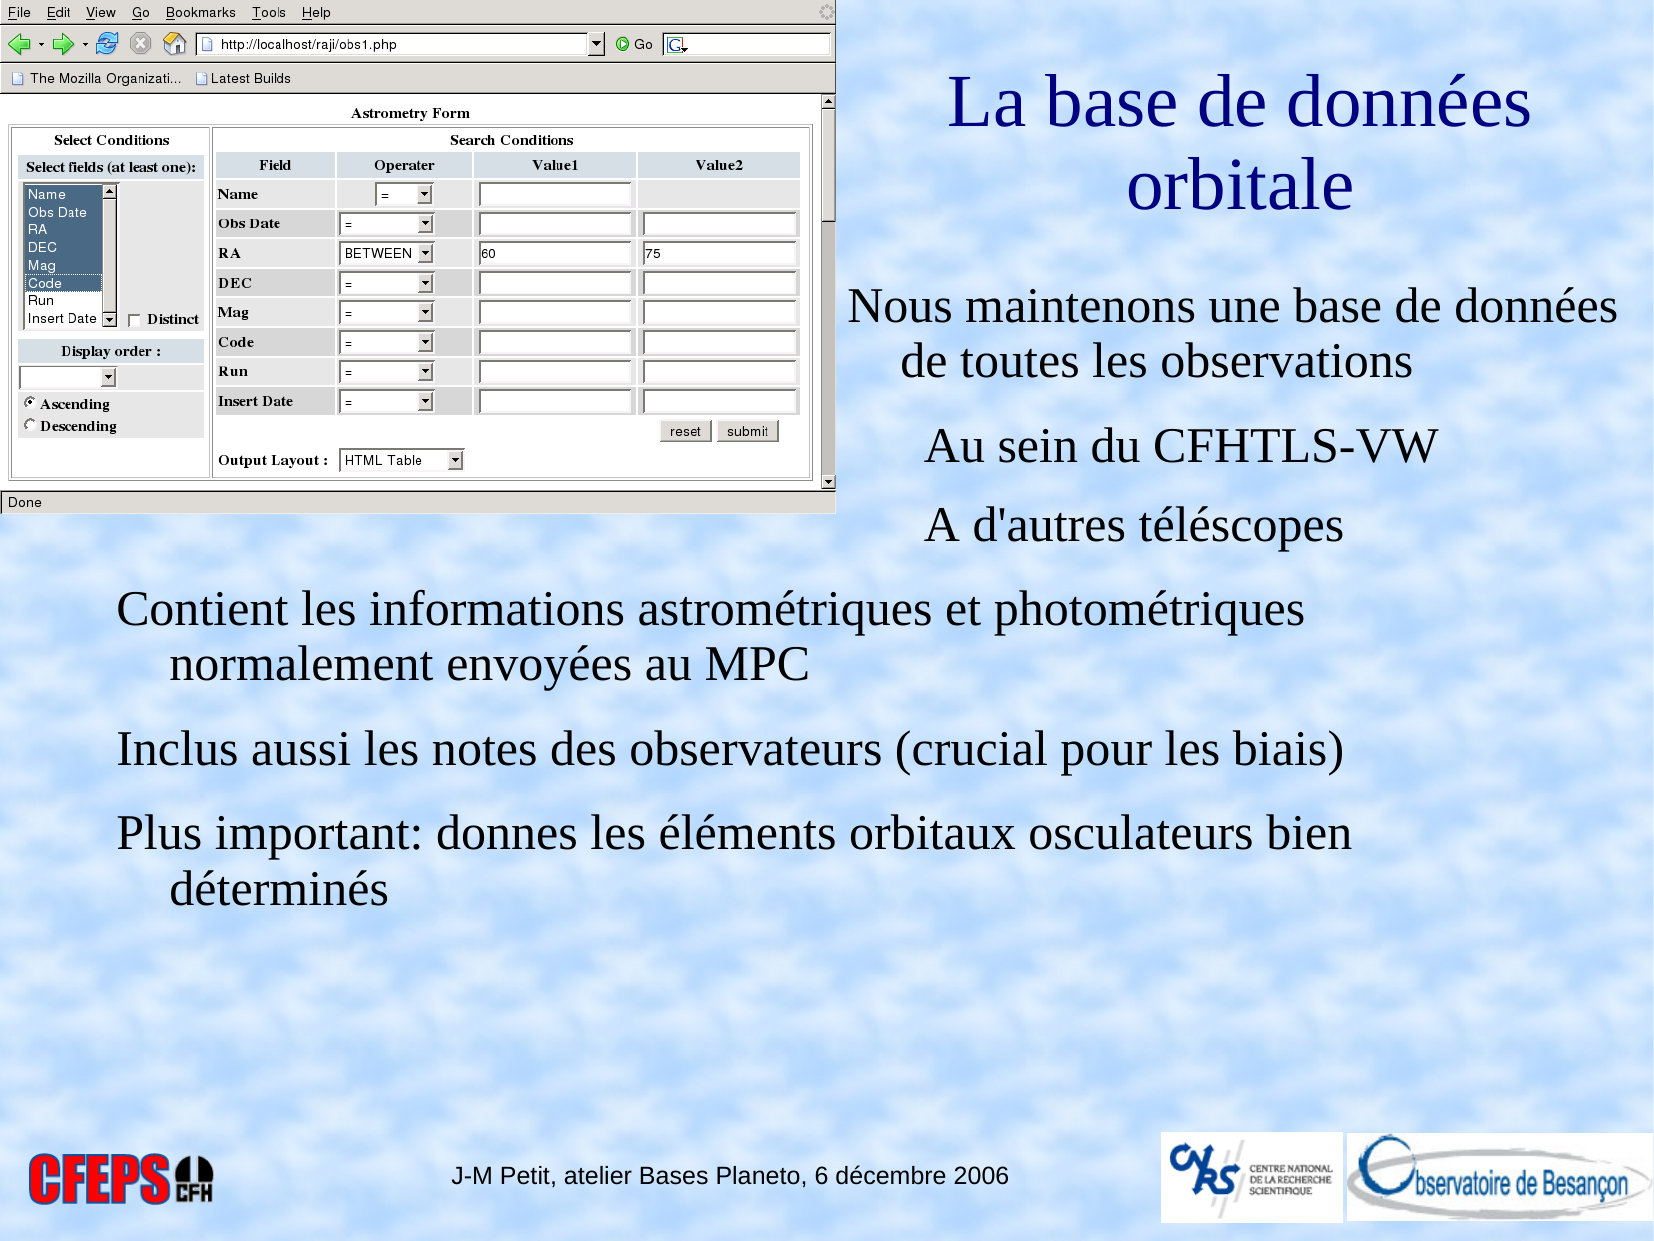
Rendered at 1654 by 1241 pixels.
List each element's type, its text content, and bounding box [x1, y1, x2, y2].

list [113, 900, 1499, 1213]
picture [0, 0, 1654, 1241]
list Contient les informations astrométriques et photométriques normalement envoyées au MPC Inclus aussi les notes des observateurs (crucial pour les biais) Plus important: donnes les éléments orbitaux osculateurs bien déterminés [98, 580, 1444, 1025]
list Nous maintenons une base de données de toutes les observations Au sein du CFHTLS-VW A d'autres téléscopes [829, 277, 1654, 589]
title La base de données orbitale [836, 50, 1654, 236]
